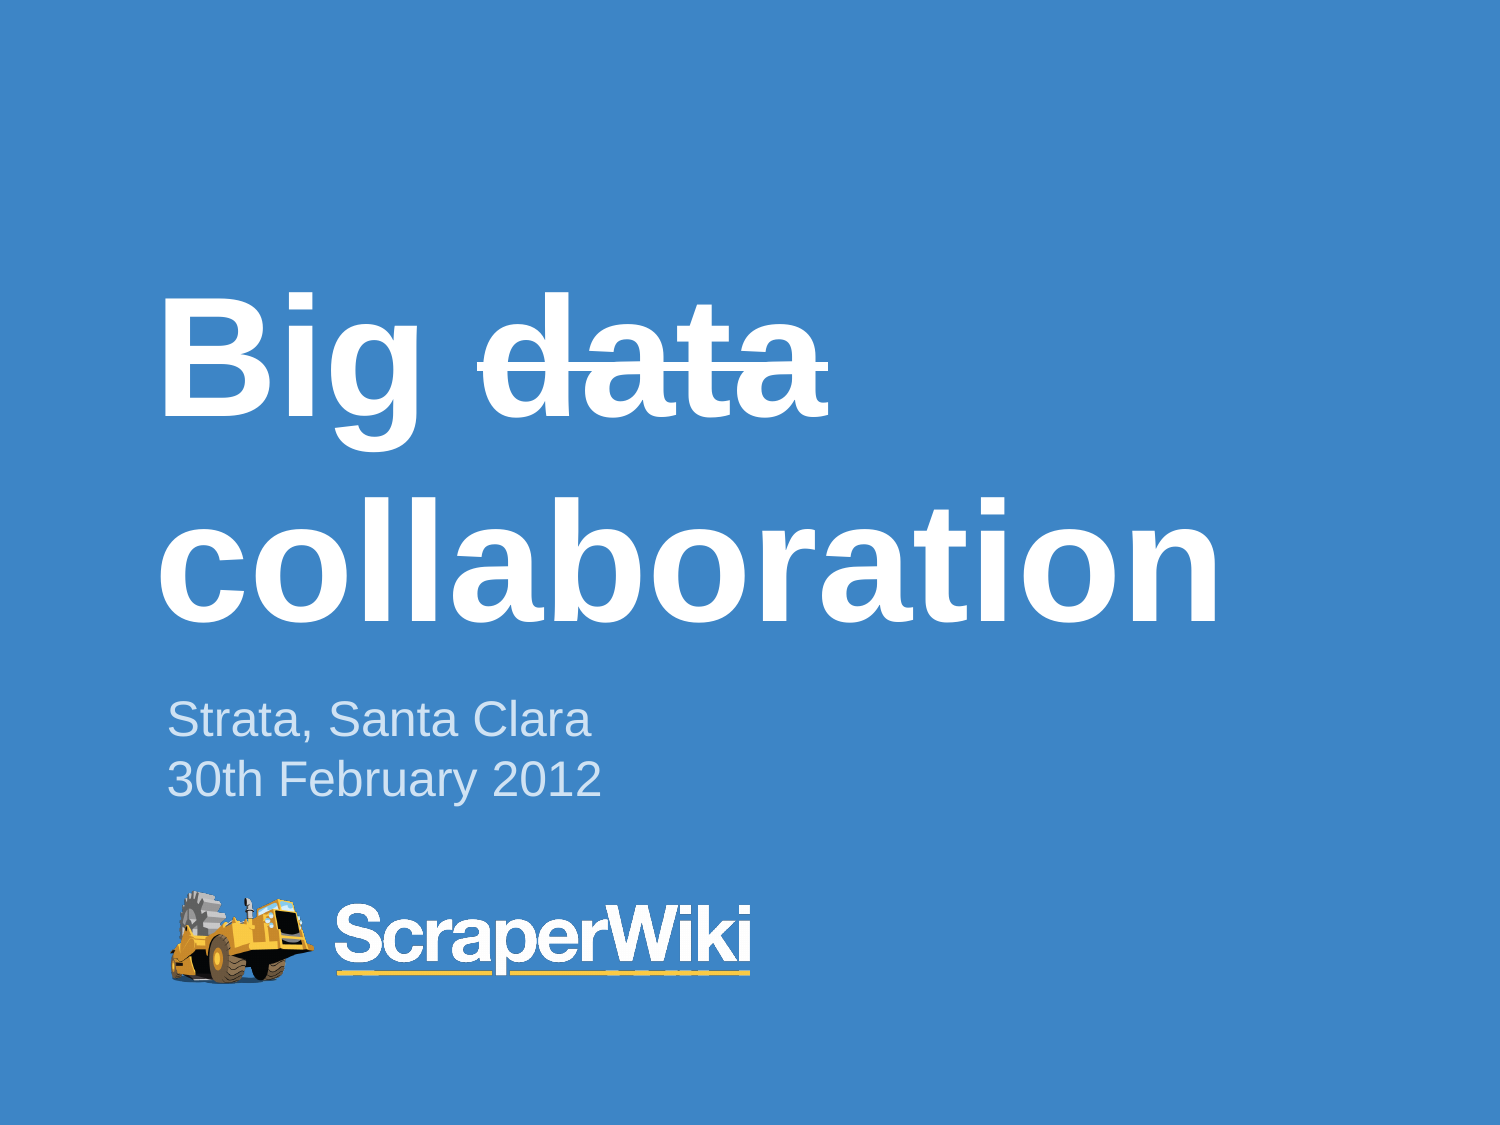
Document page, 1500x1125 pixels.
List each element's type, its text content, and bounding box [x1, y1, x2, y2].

picture [156, 879, 762, 989]
text_box Strata, Santa Clara 30th February 2012 [151, 670, 910, 880]
text_box Big data collaboration [139, 25, 1415, 671]
